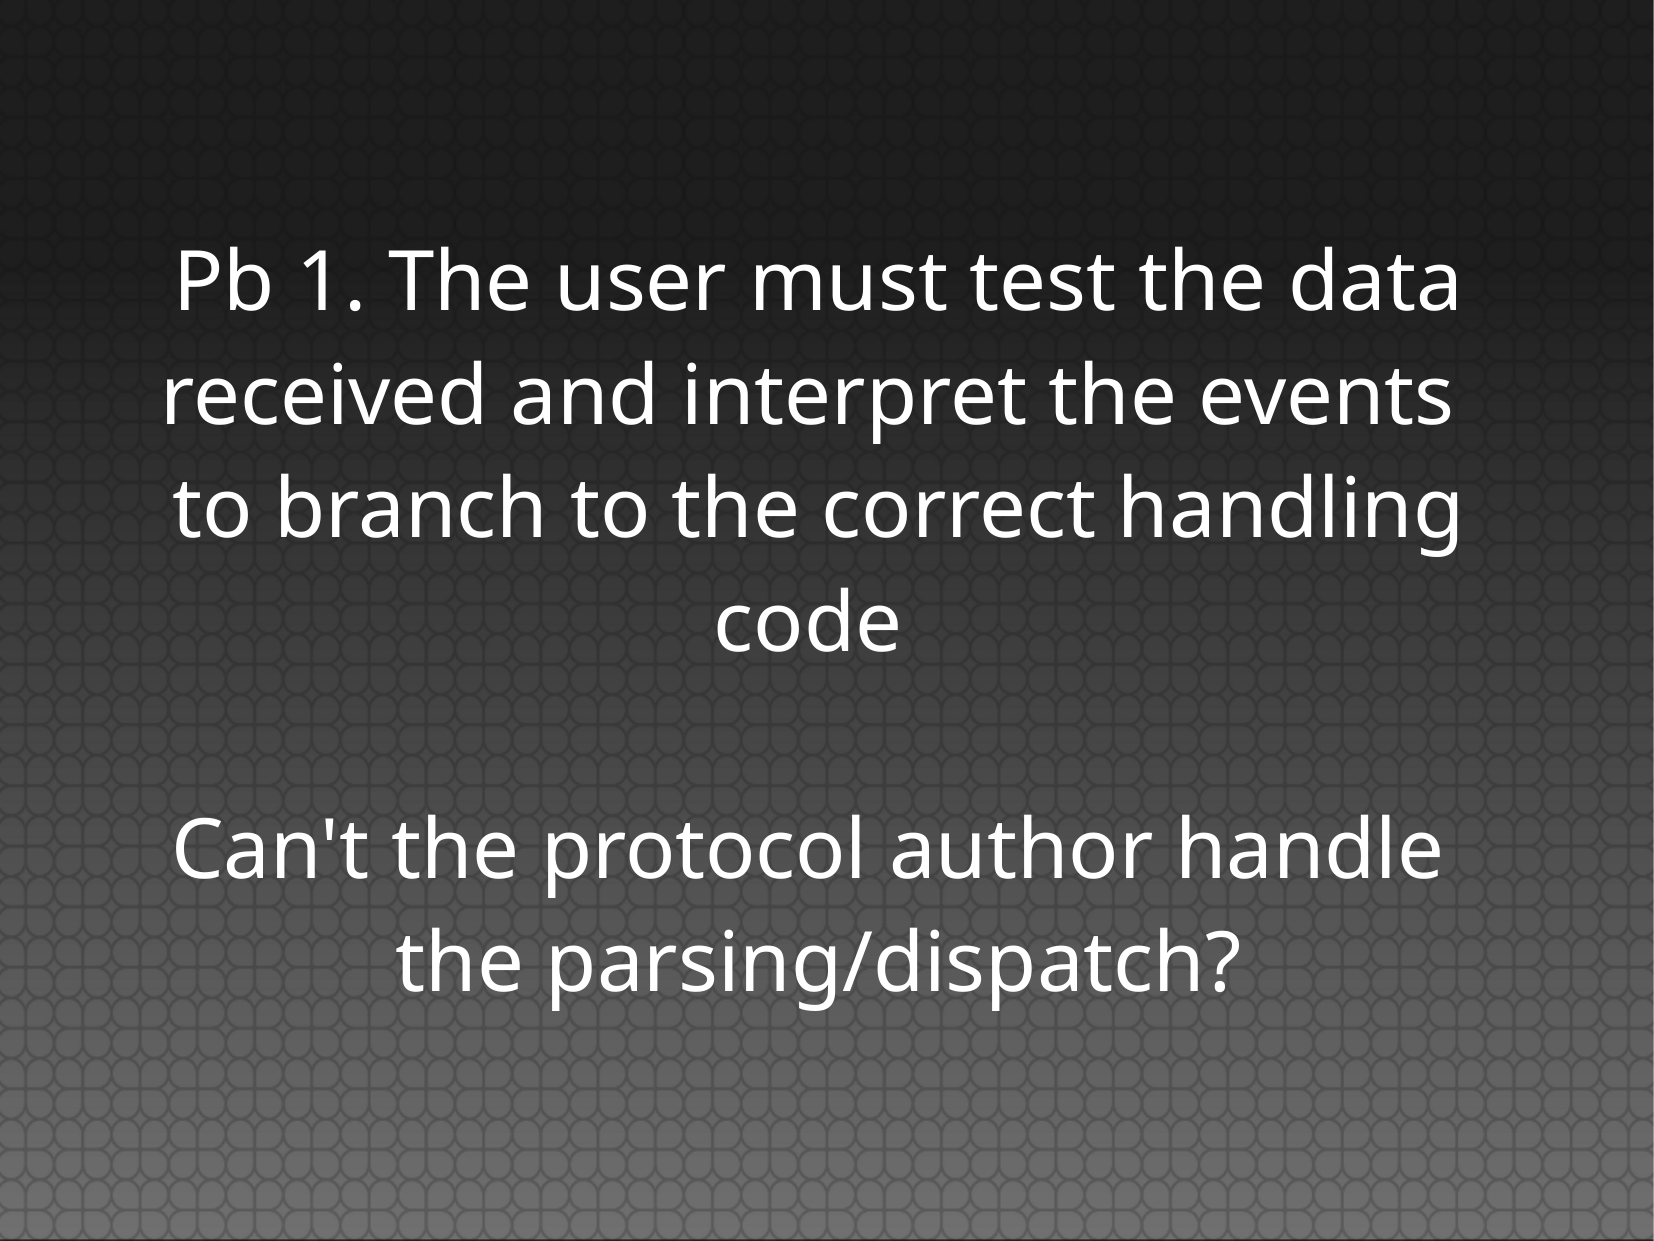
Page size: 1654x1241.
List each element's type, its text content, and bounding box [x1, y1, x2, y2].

title Pb 1. The user must test the data received and interpret the events to branch to the correct handling code Can't the protocol author handle the parsing/dispatch? [75, 339, 1564, 898]
picture [0, 0, 1654, 1241]
